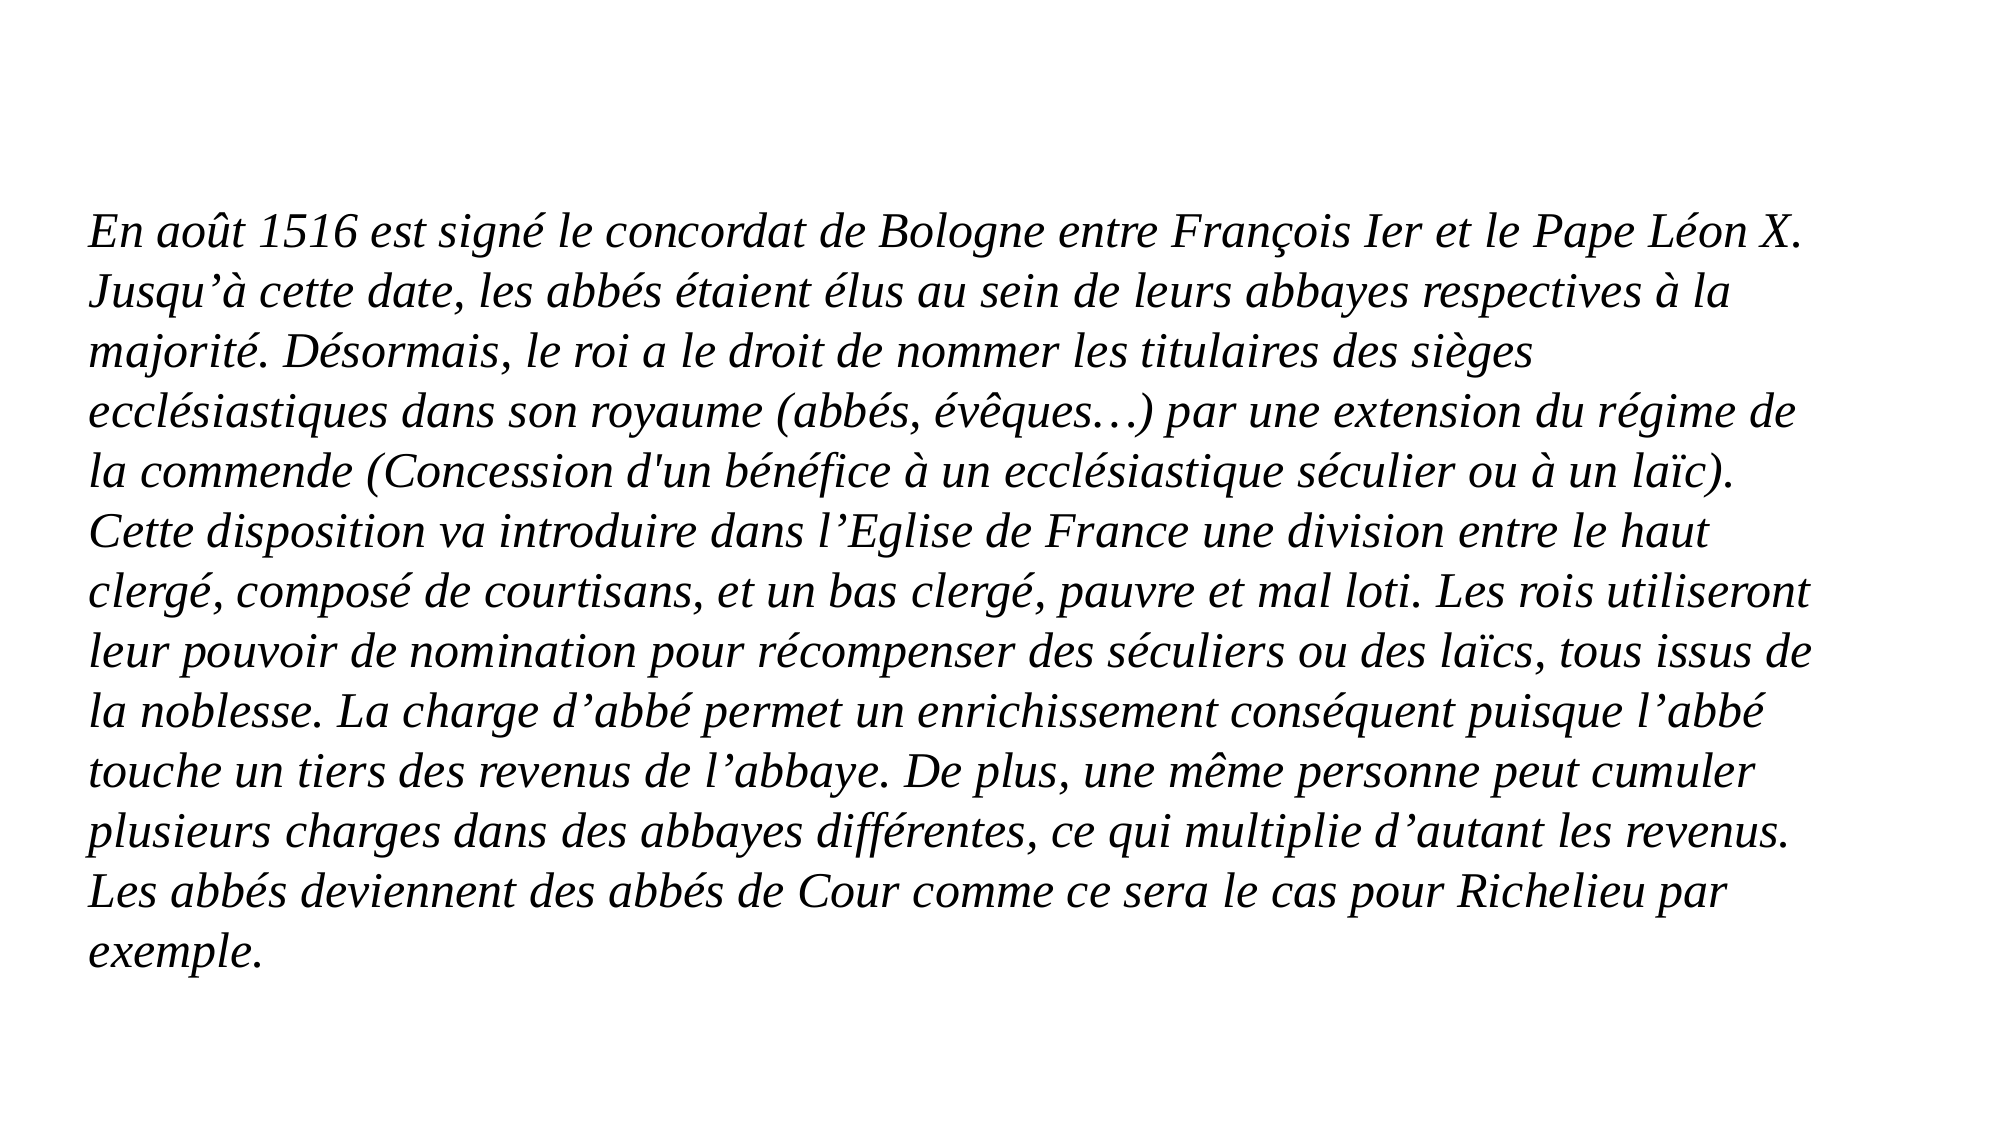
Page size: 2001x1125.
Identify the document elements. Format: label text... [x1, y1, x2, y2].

text_box En août 1516 est signé le concordat de Bologne entre François Ier et le Pape Léon X. Jusqu’à cette date, les abbés étaient élus au sein de leurs abbayes respectives à la majorité. Désormais, le roi a le droit de nommer les titulaires des sièges ecclésiastiques dans son royaume (abbés, évêques…) par une extension du régime de la commende (Concession d'un bénéfice à un ecclésiastique séculier ou à un laïc). Cette disposition va introduire dans l’Eglise de France une division entre le haut clergé, composé de courtisans, et un bas clergé, pauvre et mal loti. Les rois utiliseront leur pouvoir de nomination pour récompenser des séculiers ou des laïcs, tous issus de la noblesse. La charge d’abbé permet un enrichissement conséquent puisque l’abbé touche un tiers des revenus de l’abbaye. De plus, une même personne peut cumuler plusieurs charges dans des abbayes différentes, ce qui multiplie d’autant les revenus. Les abbés deviennent des abbés de Cour comme ce sera le cas pour Richelieu par exemple. [73, 189, 1842, 993]
